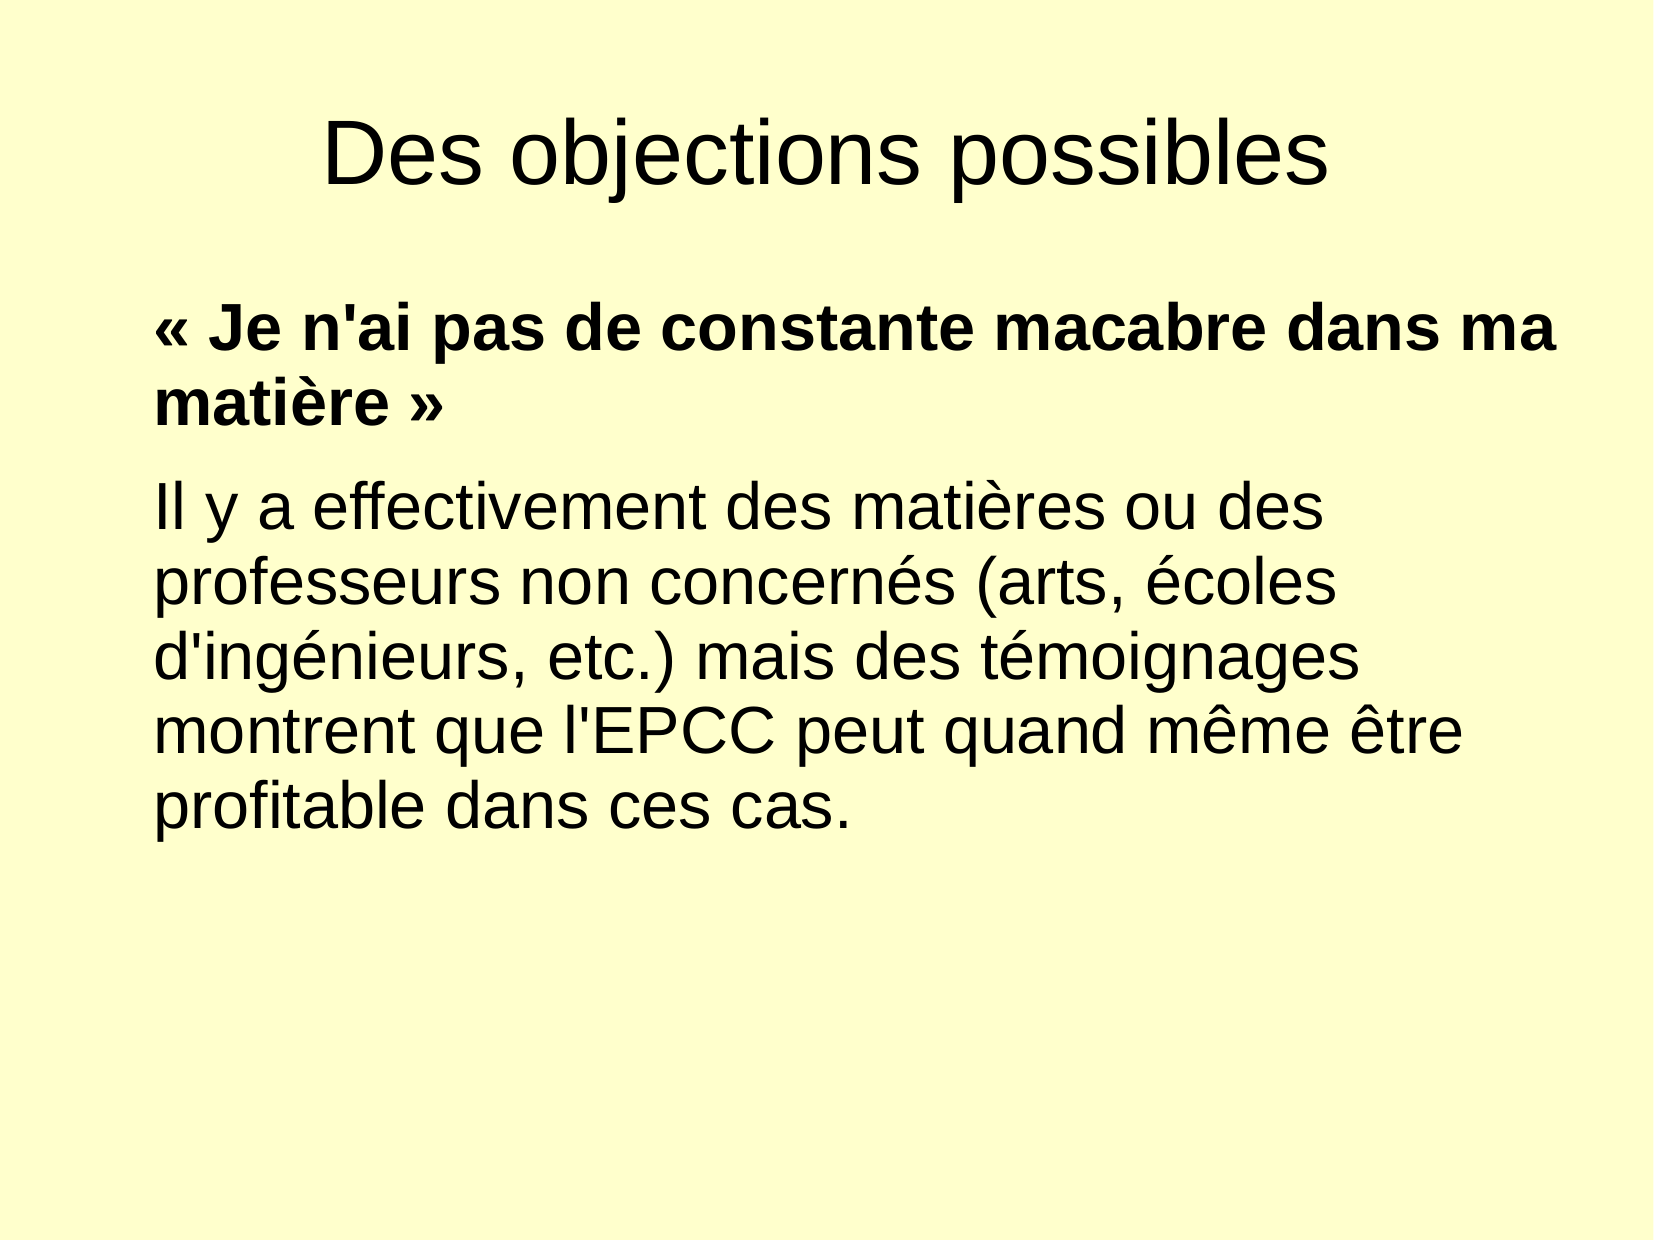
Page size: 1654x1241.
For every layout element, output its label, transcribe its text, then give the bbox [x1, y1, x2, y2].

list « Je n'ai pas de constante macabre dans ma matière » Il y a effectivement des matières ou des professeurs non concernés (arts, écoles d'ingénieurs, etc.) mais des témoignages montrent que l'EPCC peut quand même être profitable dans ces cas. [82, 290, 1571, 1010]
title Des objections possibles [82, 49, 1571, 257]
